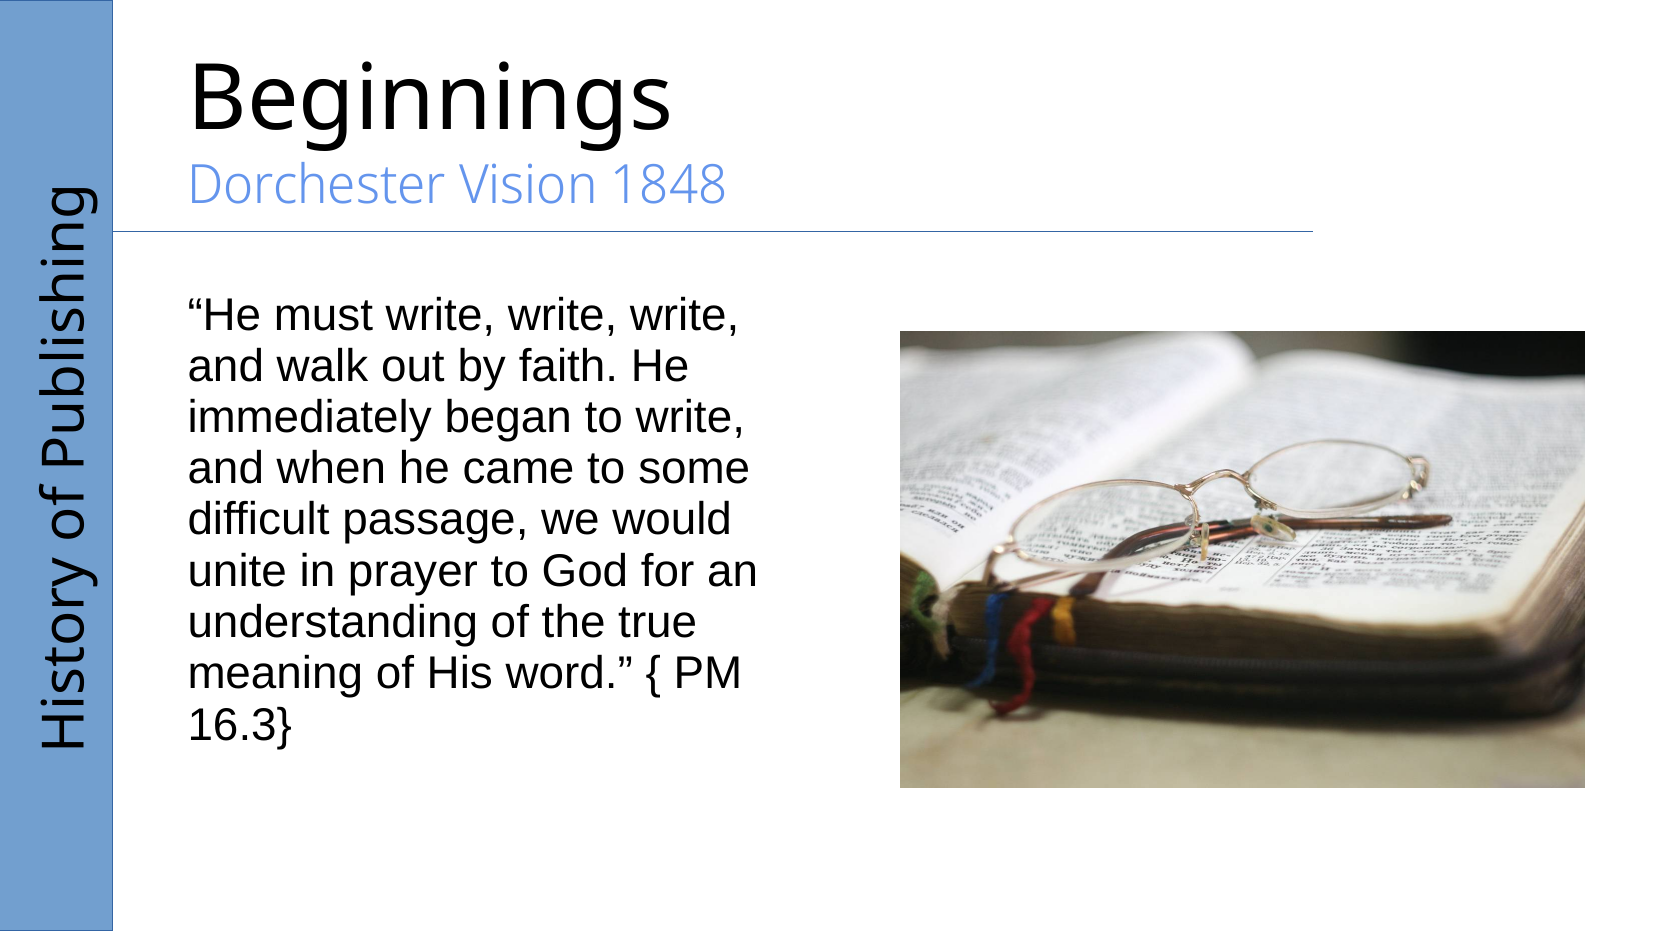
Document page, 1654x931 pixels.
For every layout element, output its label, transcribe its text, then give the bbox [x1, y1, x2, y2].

text_box [0, 0, 113, 931]
picture [900, 331, 1585, 788]
title Beginnings [187, 33, 1571, 125]
title Dorchester Vision 1848 [187, 125, 1571, 239]
subtitle “He must write, write, write, and walk out by faith. He immediately began to write, and when he came to some difficult passage, we would unite in prayer to God for an understanding of the true meaning of His word.” { PM 16.3} [187, 288, 826, 826]
text_box History of Publishing [13, 37, 105, 901]
